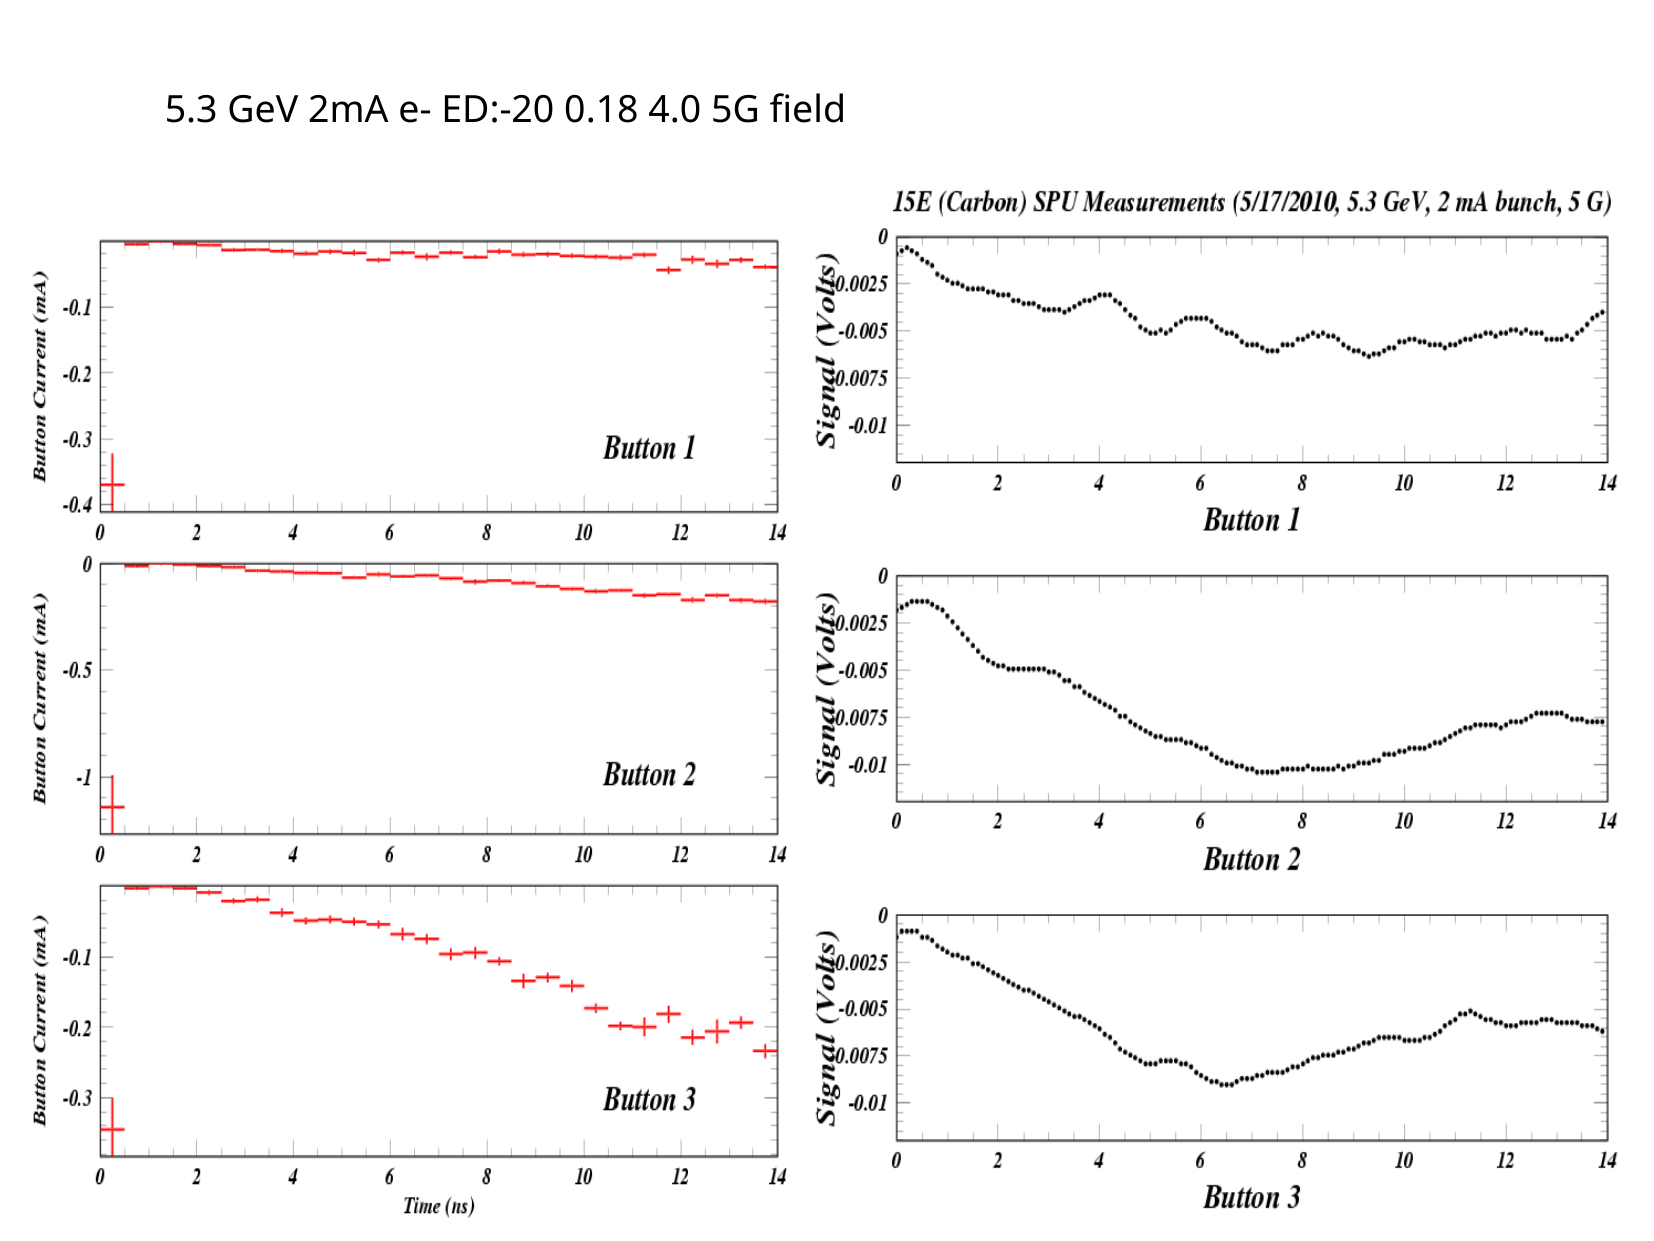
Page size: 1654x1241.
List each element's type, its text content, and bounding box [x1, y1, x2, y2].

picture [0, 187, 1654, 1241]
text_box 5.3 GeV 2mA e- ED:-20 0.18 4.0 5G field [150, 75, 1201, 134]
